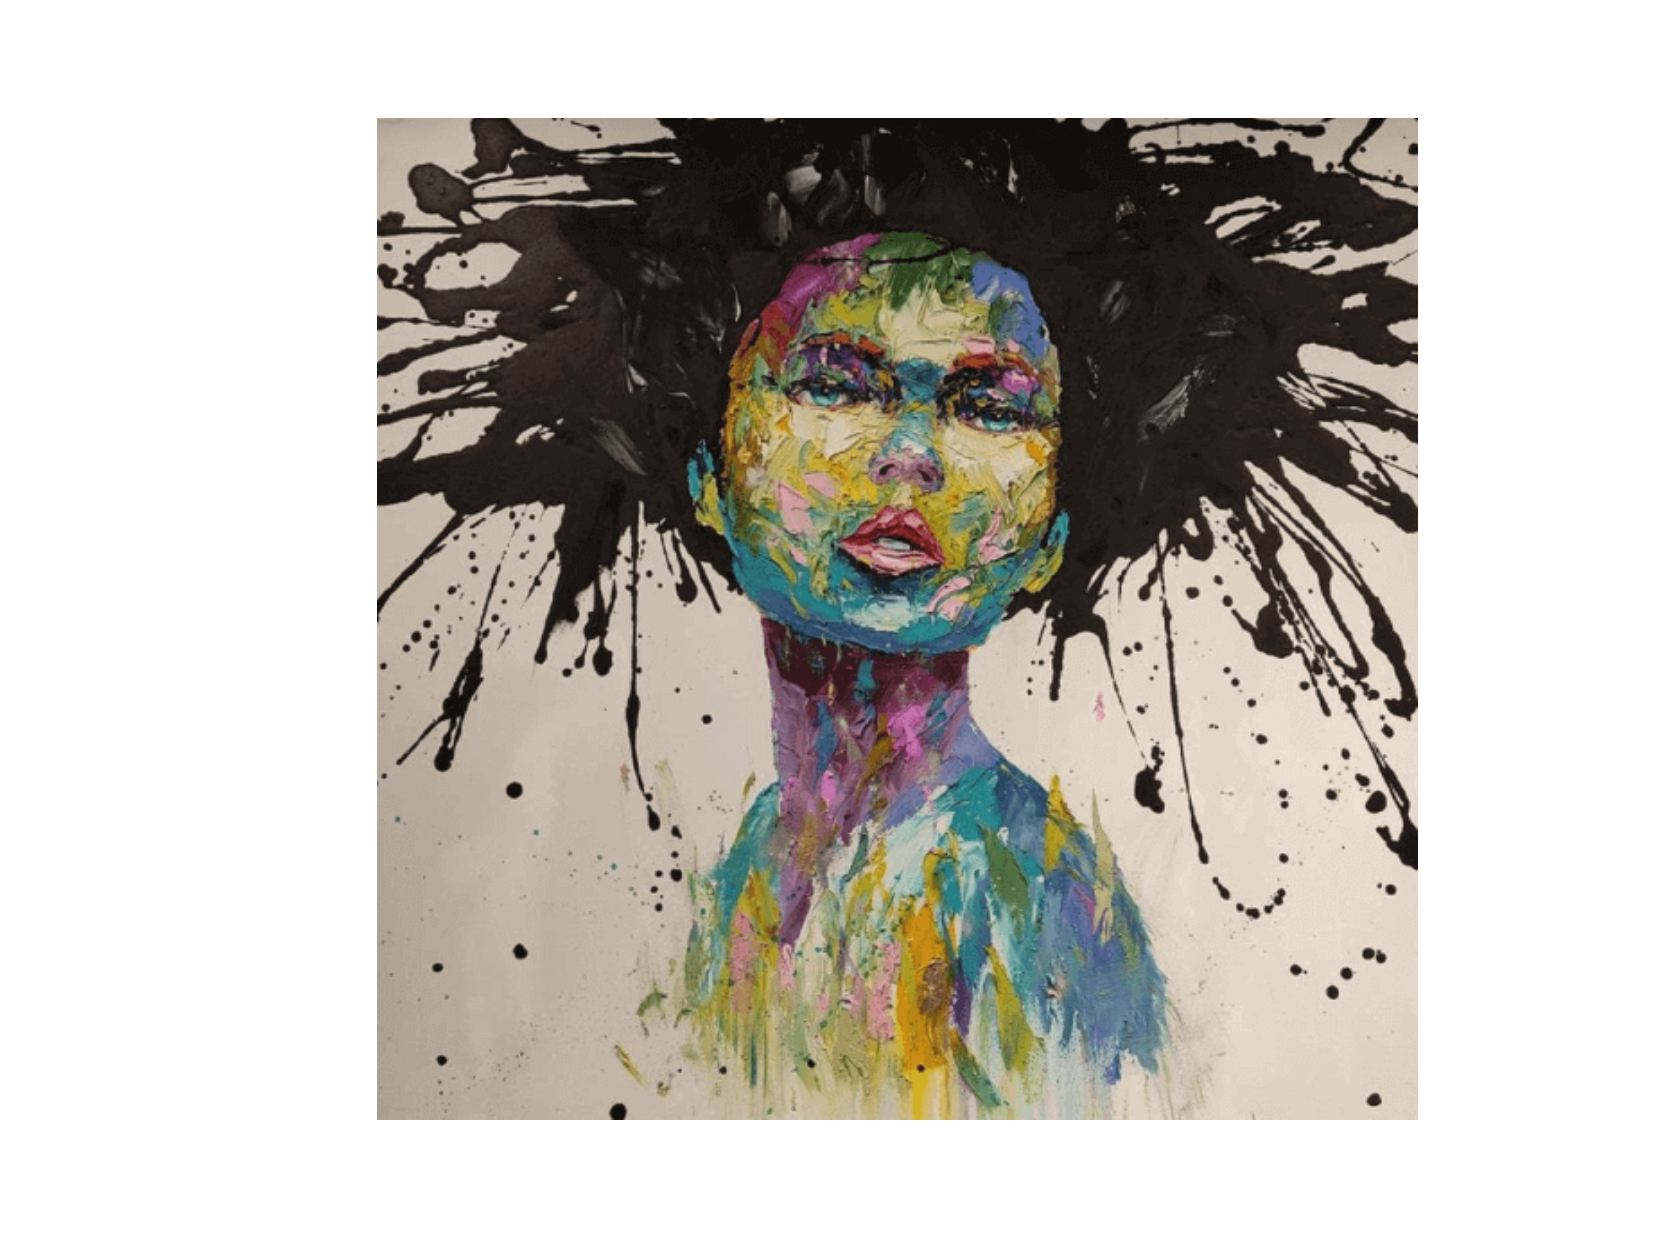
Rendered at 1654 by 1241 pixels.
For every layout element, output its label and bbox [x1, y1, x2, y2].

picture [377, 118, 1418, 1120]
